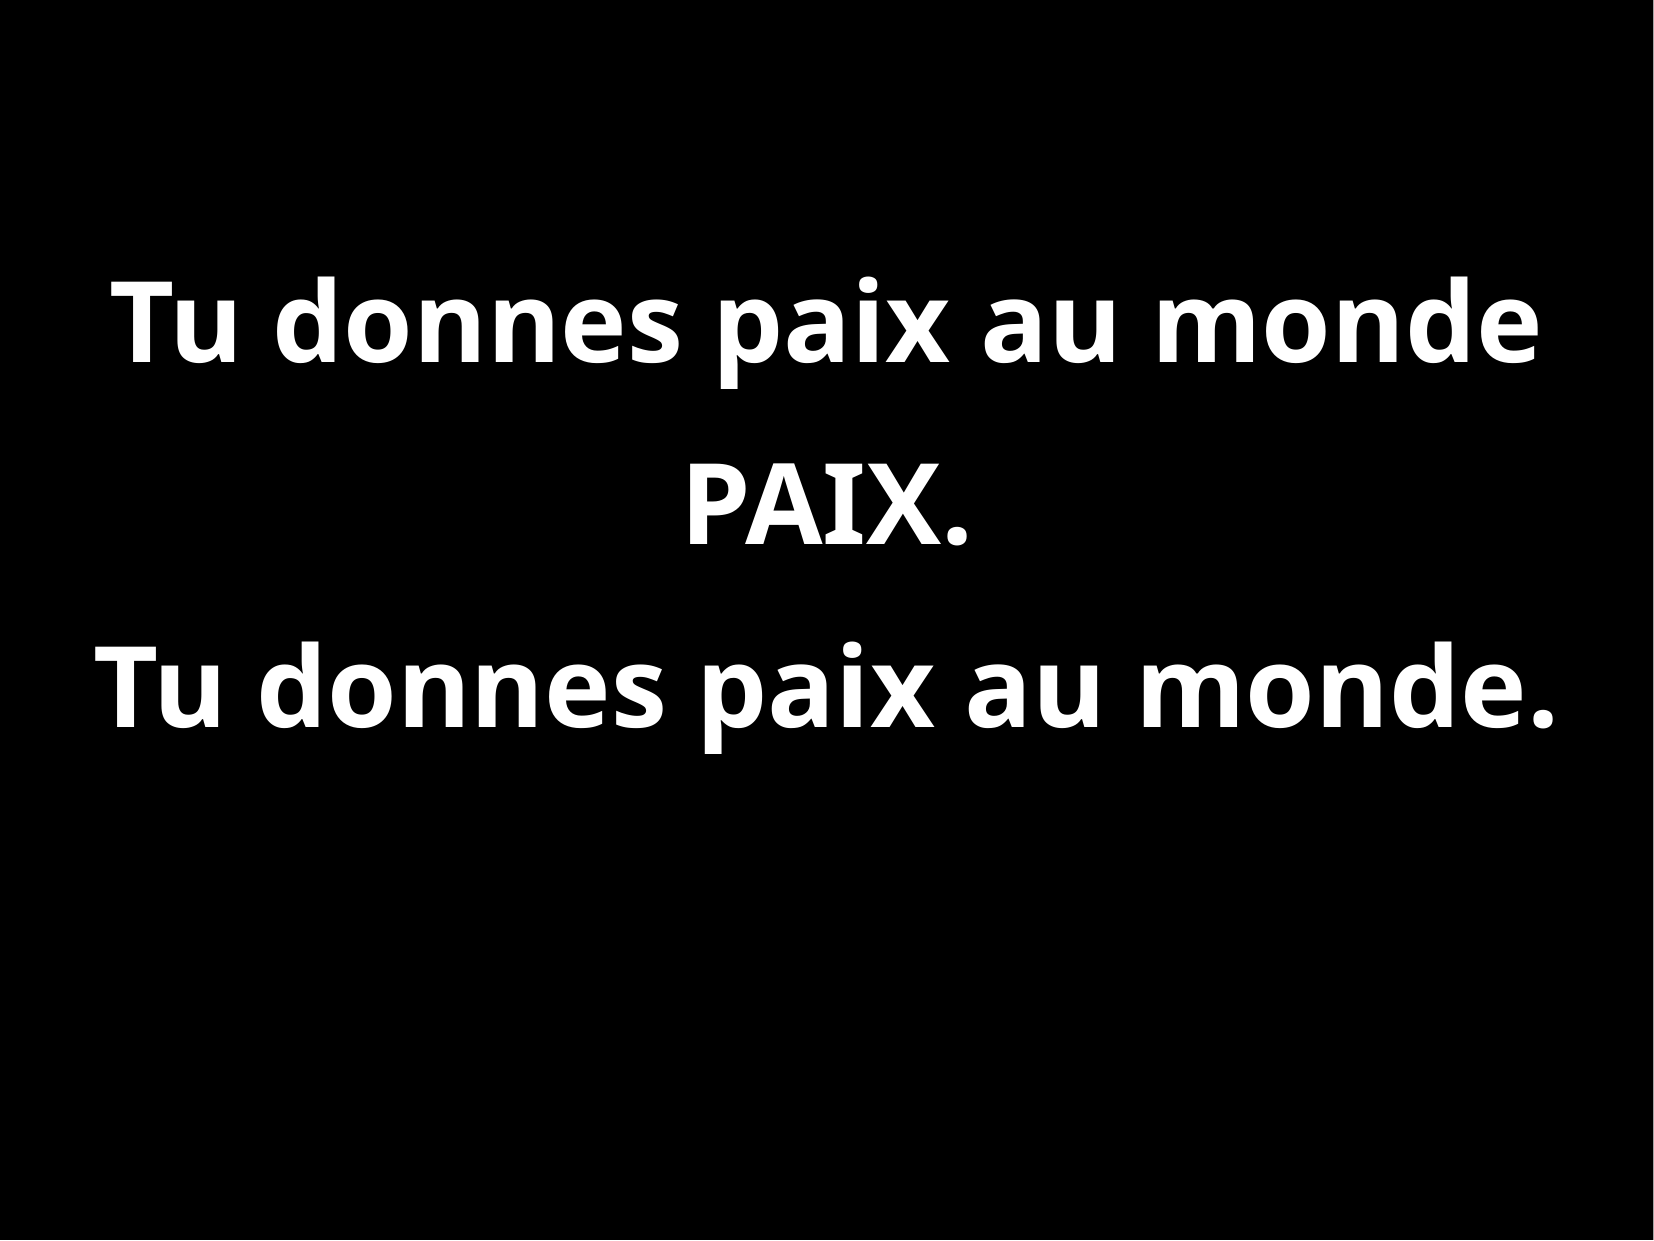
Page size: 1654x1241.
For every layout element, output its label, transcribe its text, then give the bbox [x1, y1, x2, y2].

list Tu donnes paix au monde PAIX. Tu donnes paix au monde. [82, 59, 1571, 1118]
